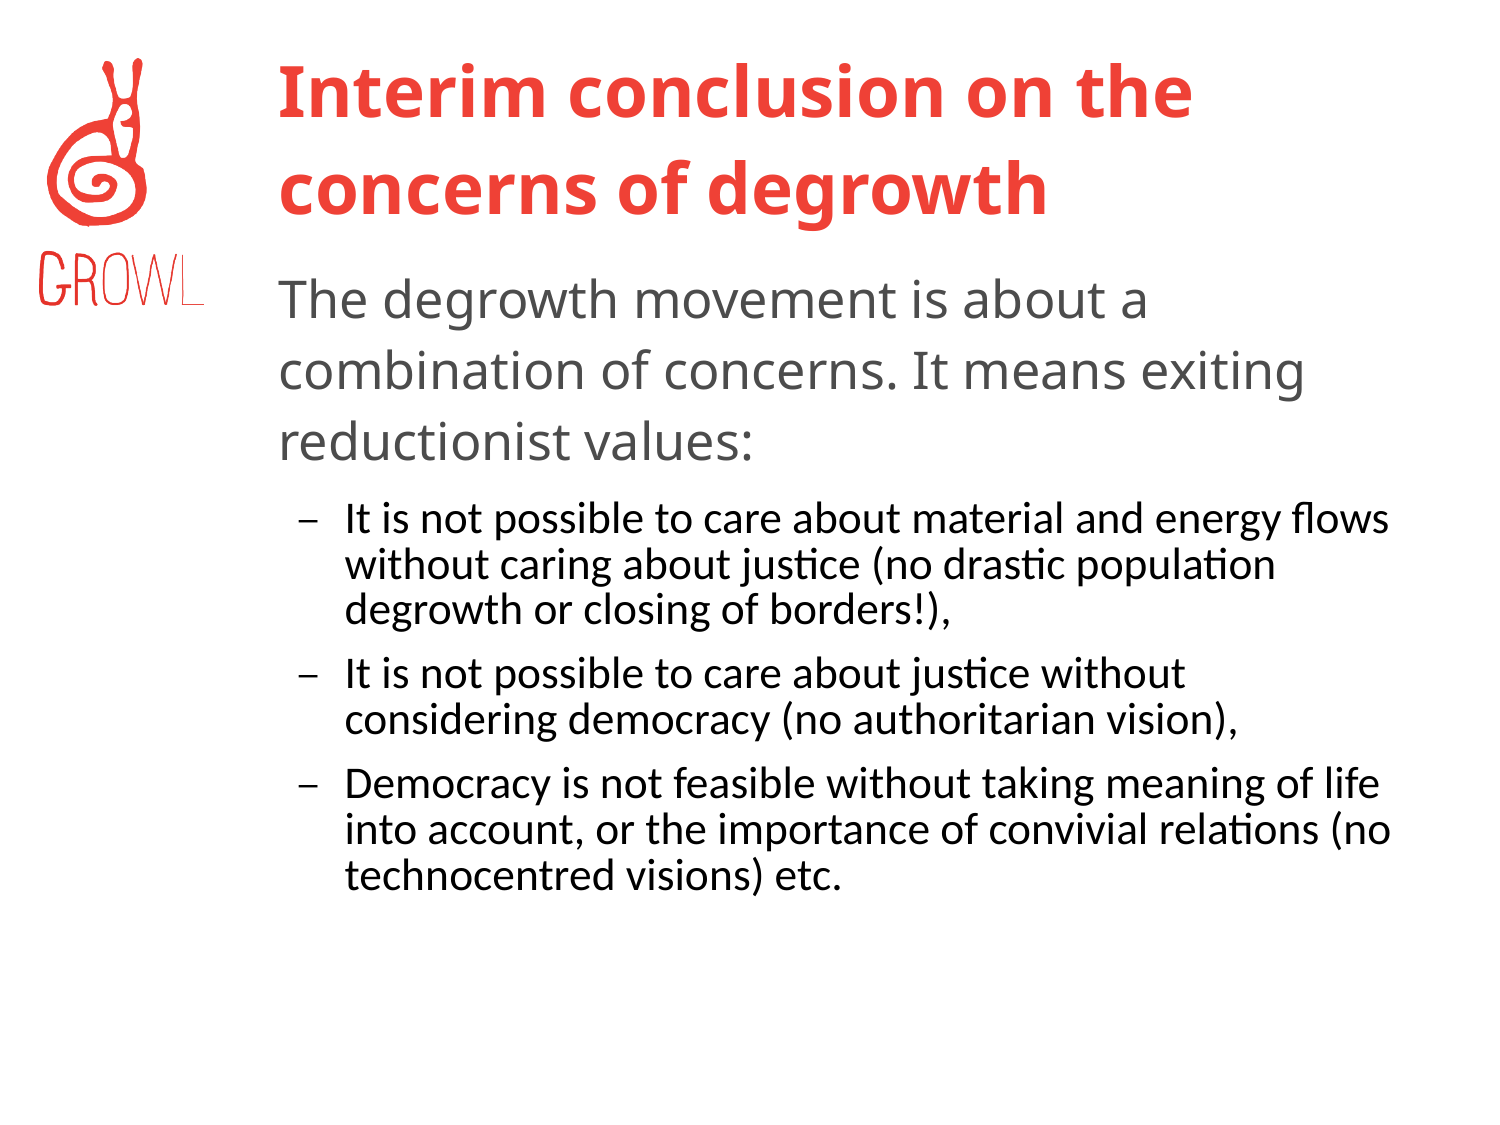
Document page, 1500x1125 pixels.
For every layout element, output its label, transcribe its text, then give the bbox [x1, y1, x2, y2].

title Interim conclusion on the concerns of degrowth [278, 58, 1425, 219]
list The degrowth movement is about a combination of concerns. It means exiting reductionist values: It is not possible to care about material and energy flows without caring about justice (no drastic population degrowth or closing of borders!), It is not possible to care about justice without considering democracy (no authoritarian vision), Democracy is not feasible without taking meaning of life into account, or the importance of convivial relations (no technocentred visions) etc. [278, 263, 1395, 916]
picture [39, 58, 204, 306]
